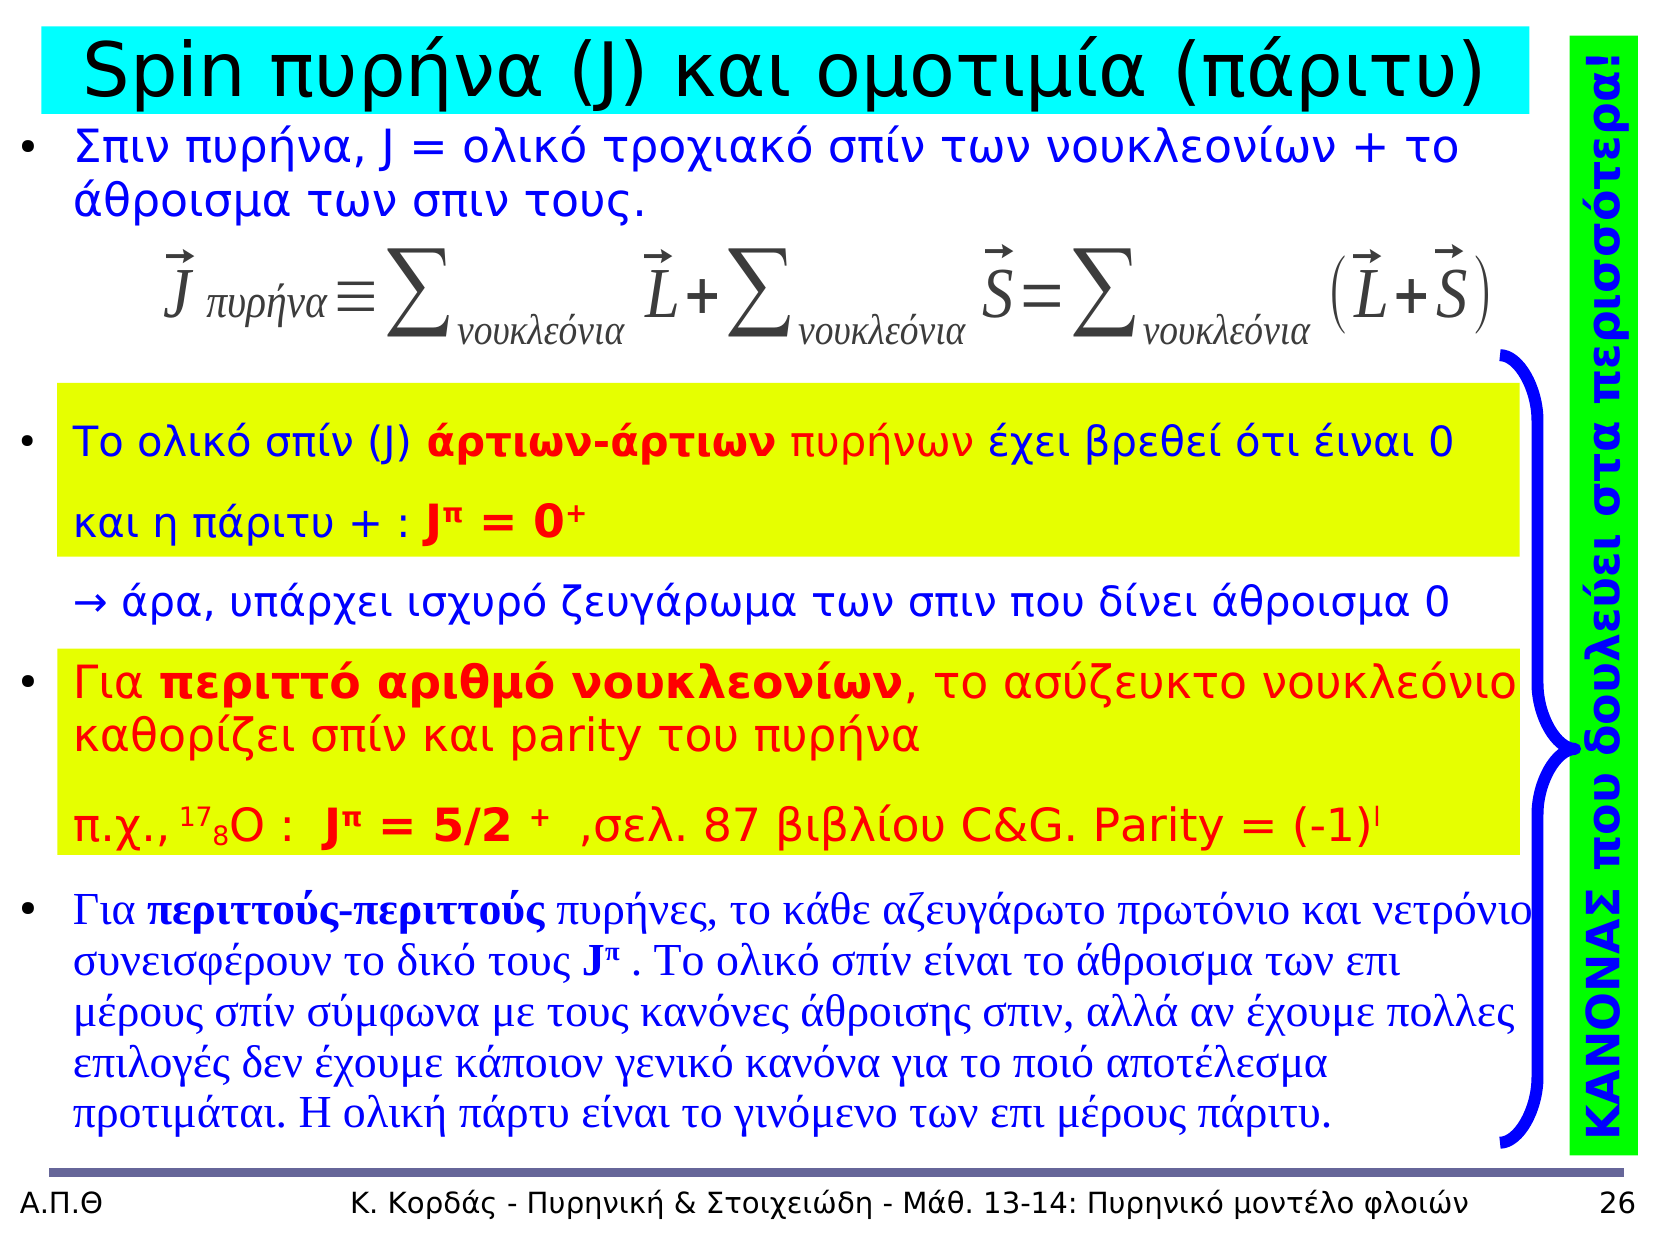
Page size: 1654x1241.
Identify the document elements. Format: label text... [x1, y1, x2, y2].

list Σπιν πυρήνα, J = ολικό τροχιακό σπίν των νουκλεονίων + το άθροισμα των σπιν τους. To ολικό σπίν (J) άρτιων-άρτιων πυρήνων έχει βρεθεί ότι έιναι 0 και η πάριτυ + : Jπ = 0+ → άρα, υπάρχει ισχυρό ζευγάρωμα των σπιν που δίνει άθροισμα 0 Για περιττό αριθμό νουκλεονίων, το ασύζευκτο νουκλεόνιο καθορίζει σπίν και parity του πυρήνα π.χ., 178Ο : Jπ = 5/2 + ,σελ. 87 βιβλίου C&G. Parity = (-1)l Για περιττούς-περιττούς πυρήνες, το κάθε αζευγάρωτο πρωτόνιο και νετρόνιο συνεισφέρουν το δικό τους Jπ . Το ολικό σπίν είναι το άθροισμα των επι μέρους σπίν σύμφωνα με τους κανόνες άθροισης σπιν, αλλά αν έχουμε πολλες επιλογές δεν έχουμε κάποιον γενικό κανόνα για το ποιό αποτέλεσμα προτιμάται. Η ολική πάρτυ είναι το γινόμενο των επι μέρους πάριτυ. [2, 120, 1536, 1153]
title Spin πυρήνα (J) και ομοτιμία (πάριτυ) [41, 26, 1530, 114]
chart [147, 241, 1513, 355]
text_box ΚΑΝΟΝΑΣ που δουλεύει στα περισσότερα! [1569, 35, 1638, 1156]
